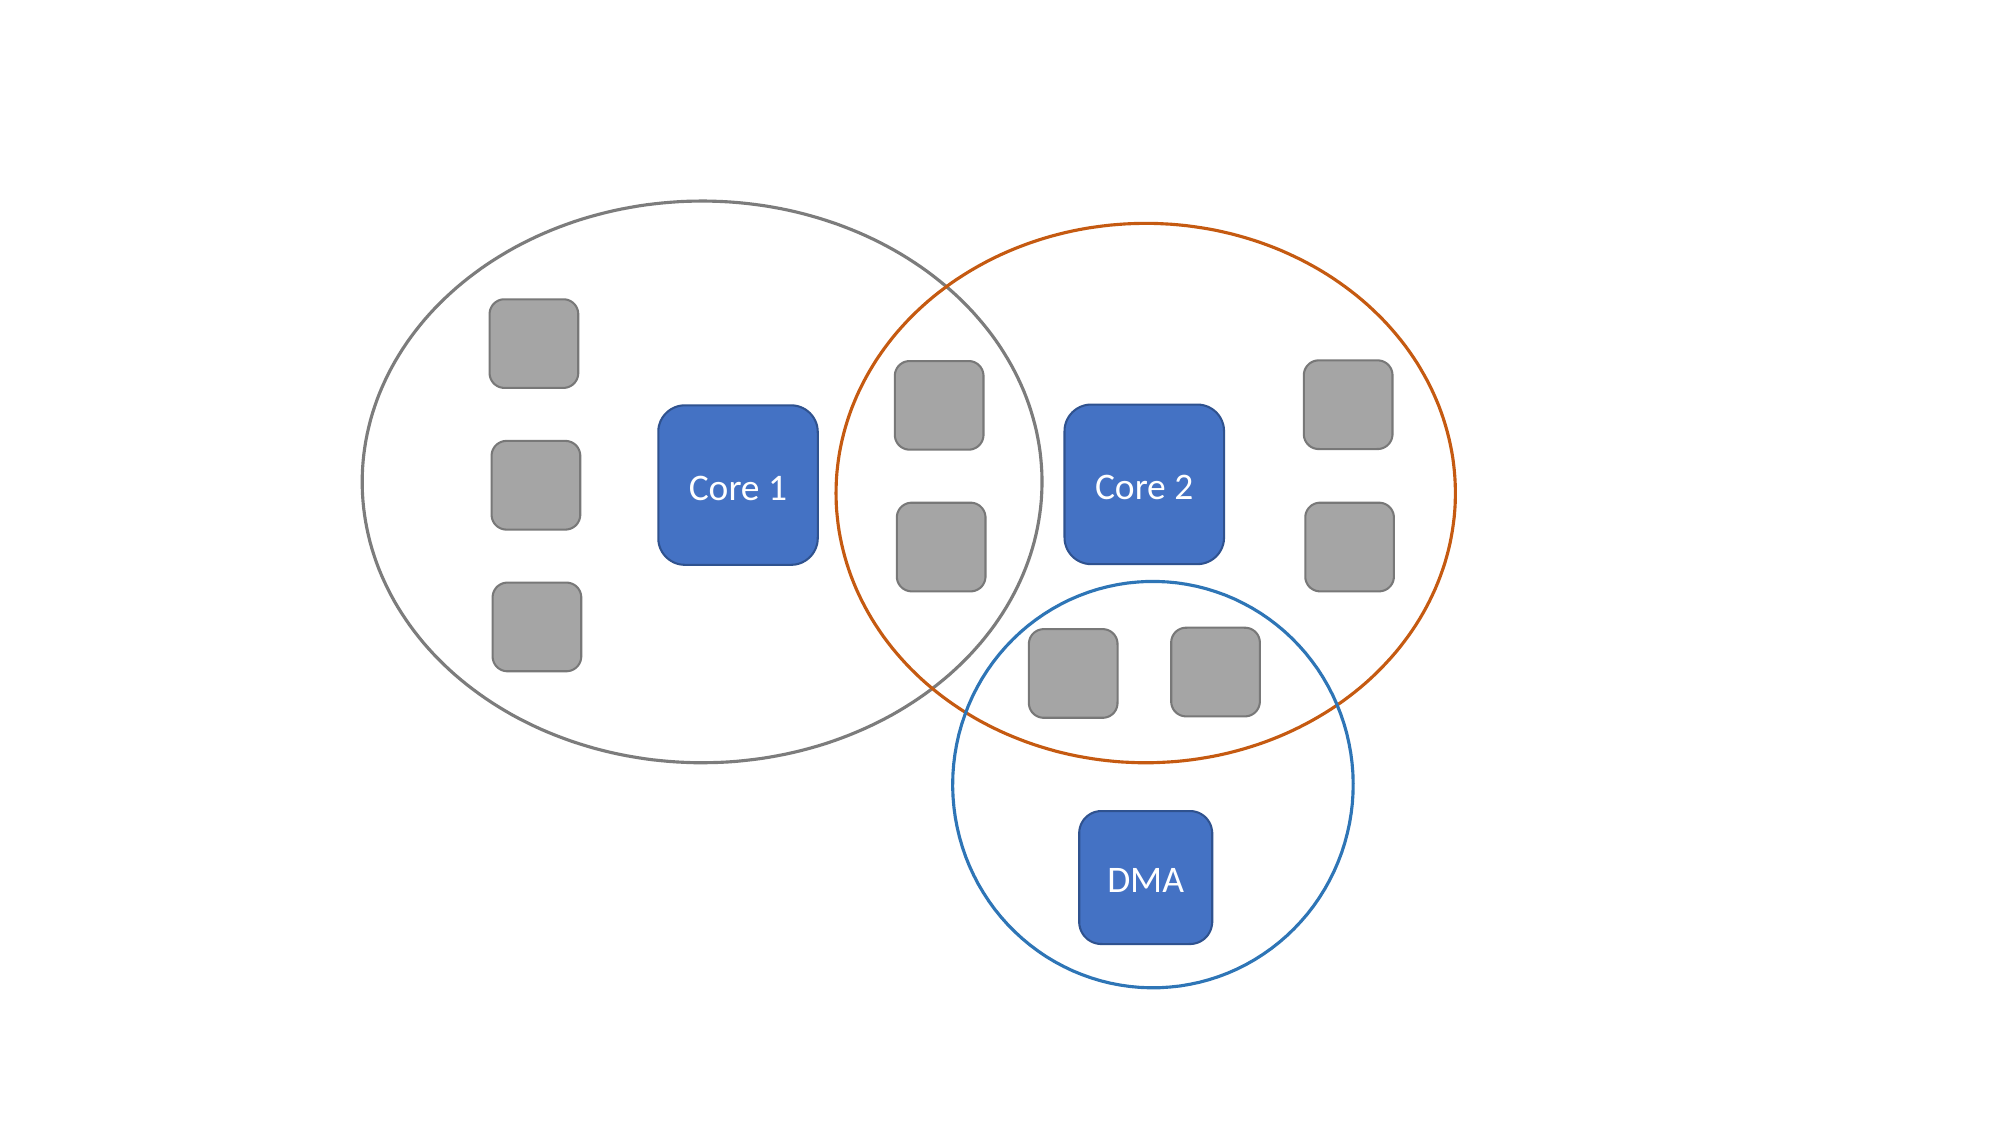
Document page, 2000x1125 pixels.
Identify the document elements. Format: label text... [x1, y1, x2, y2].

text_box [1303, 360, 1393, 450]
text_box [1171, 627, 1260, 717]
text_box Core 1 [658, 405, 818, 565]
text_box DMA [1079, 811, 1213, 945]
text_box [489, 299, 579, 388]
text_box [491, 440, 581, 530]
text_box [894, 361, 984, 450]
text_box [896, 502, 986, 592]
text_box [1028, 629, 1118, 718]
text_box [492, 582, 582, 672]
text_box [1305, 502, 1394, 592]
text_box Core 2 [1064, 404, 1225, 565]
